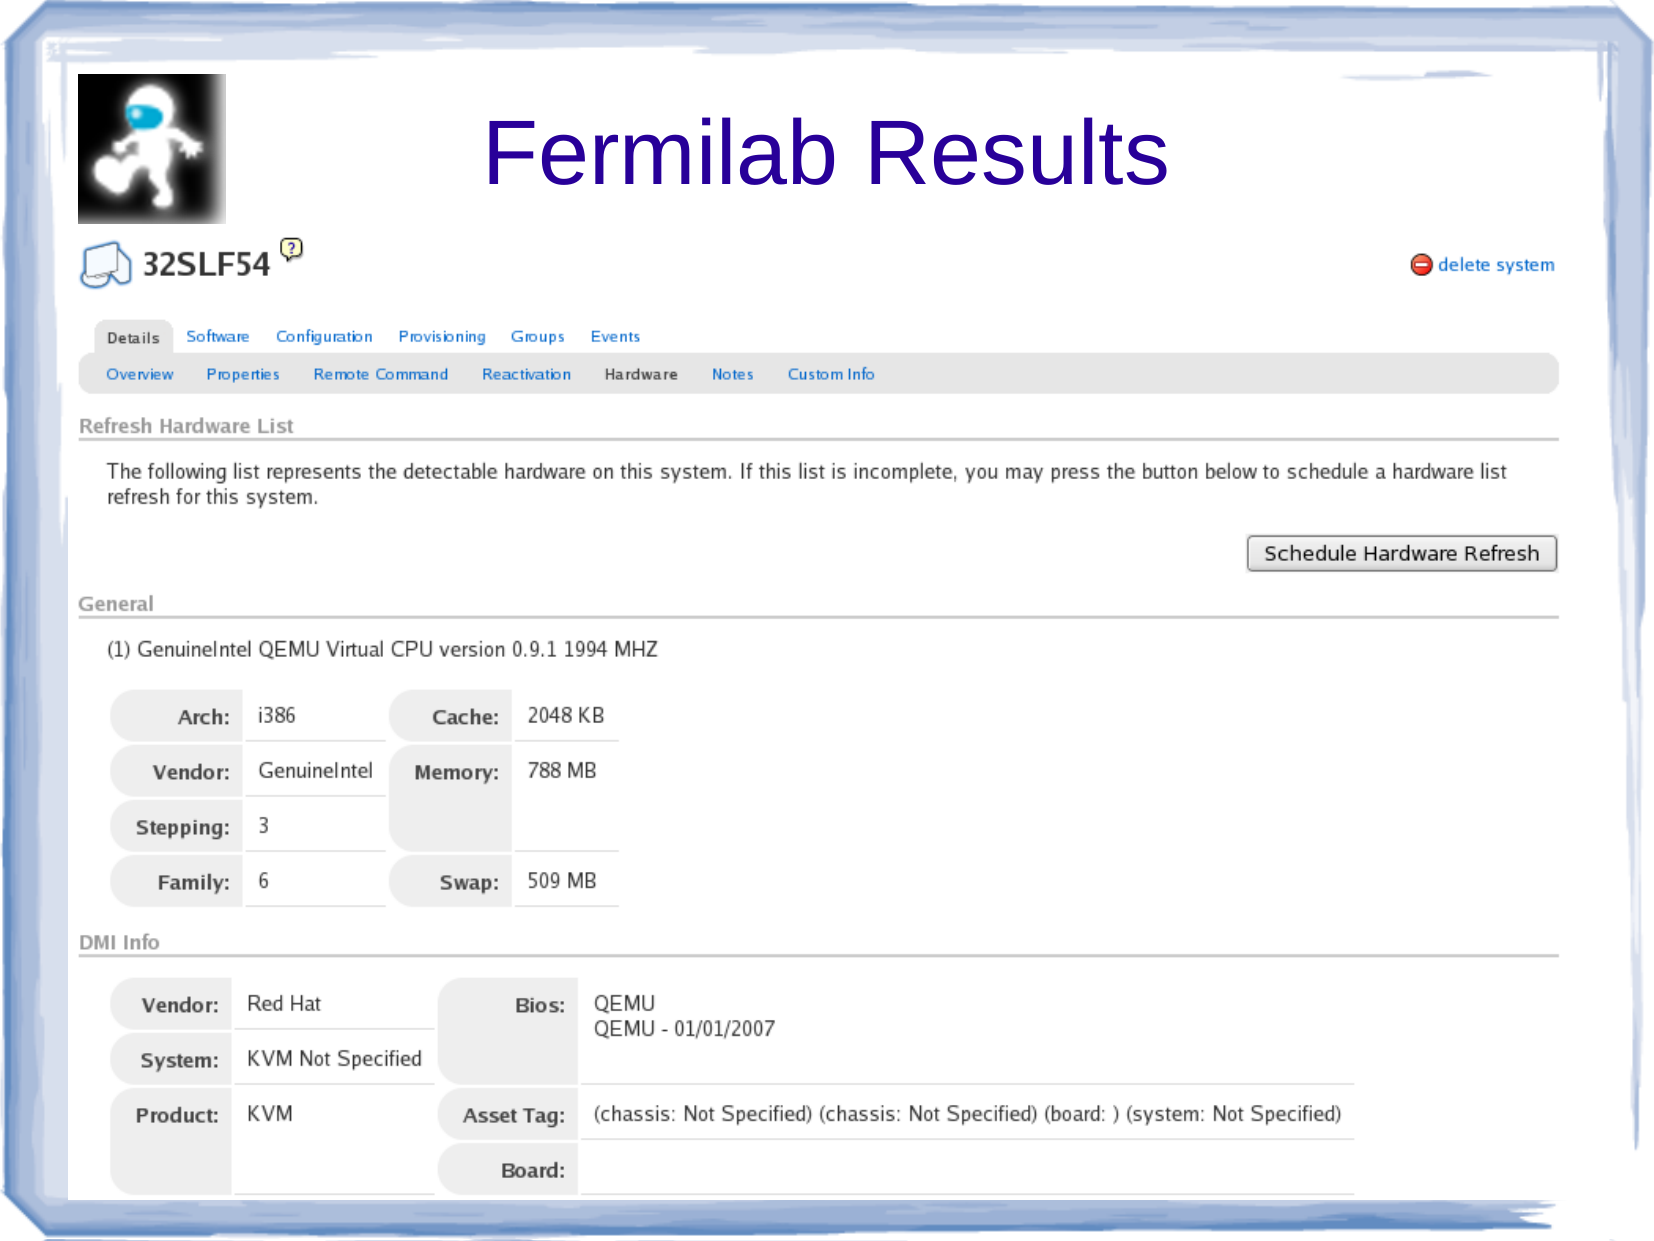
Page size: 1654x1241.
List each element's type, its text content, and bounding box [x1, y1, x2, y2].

picture [0, 0, 1654, 1241]
title Fermilab Results [82, 49, 1571, 224]
